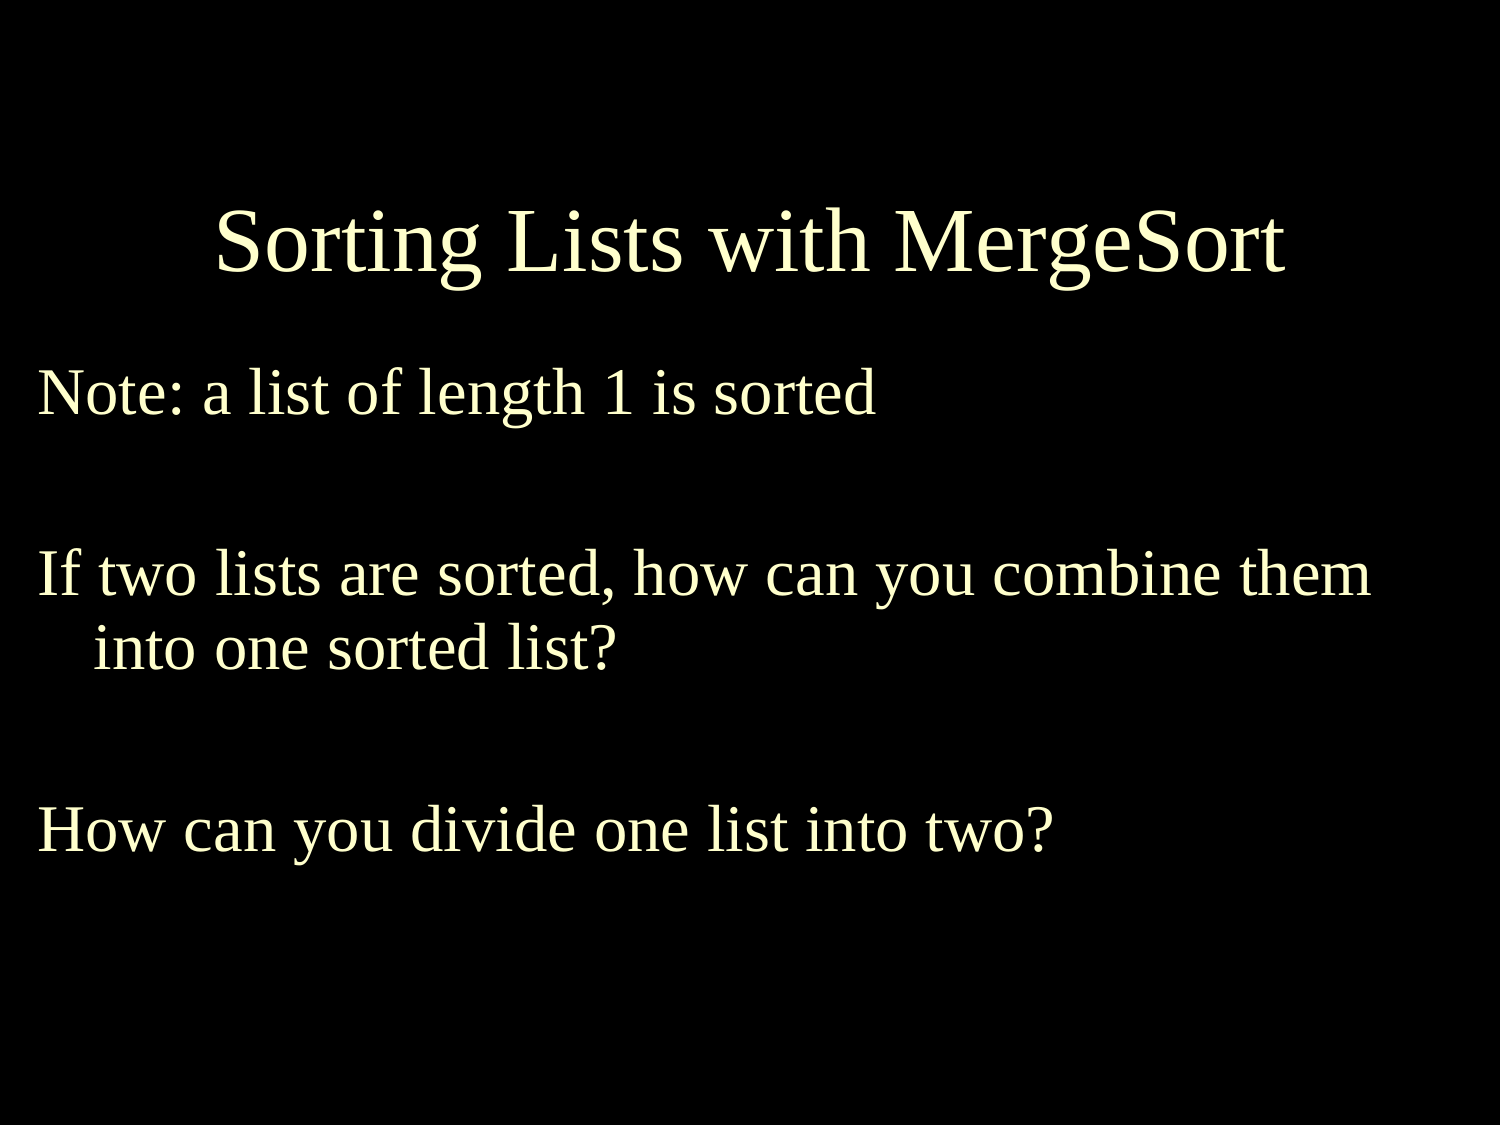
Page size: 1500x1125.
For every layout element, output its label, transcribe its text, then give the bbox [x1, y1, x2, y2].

list Note: a list of length 1 is sorted If two lists are sorted, how can you combine them into one sorted list? How can you divide one list into two? [22, 347, 1482, 1026]
title Sorting Lists with MergeSort [22, 145, 1480, 336]
